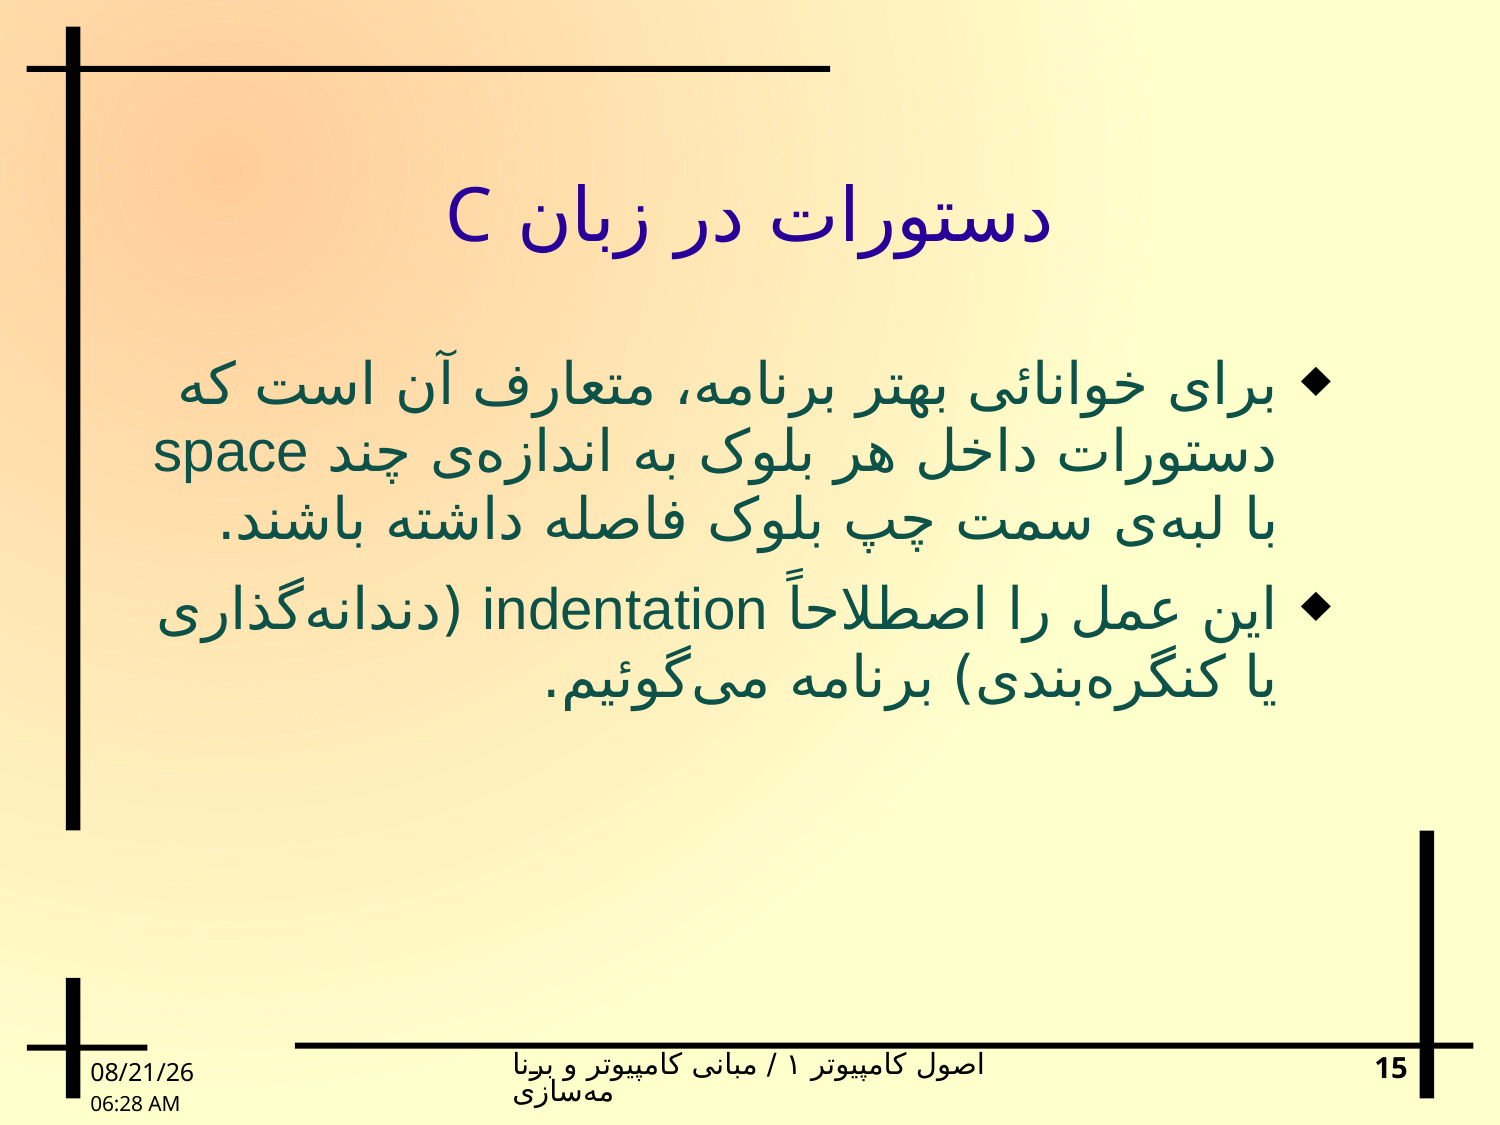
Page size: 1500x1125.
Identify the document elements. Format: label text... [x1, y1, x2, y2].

list برای خوانائی بهتر برنامه، متعارف آن است که دستورات داخل هر بلوک به اندازه‌ی چند space با لبه‌ی سمت چپ بلوک فاصله داشته باشند. این عمل را اصطلاحاً indentation (دندانه‌گذاری یا کنگره‌بندی) برنامه می‌گوئیم. [122, 350, 1403, 828]
title دستورات در زبان C [109, 150, 1391, 274]
